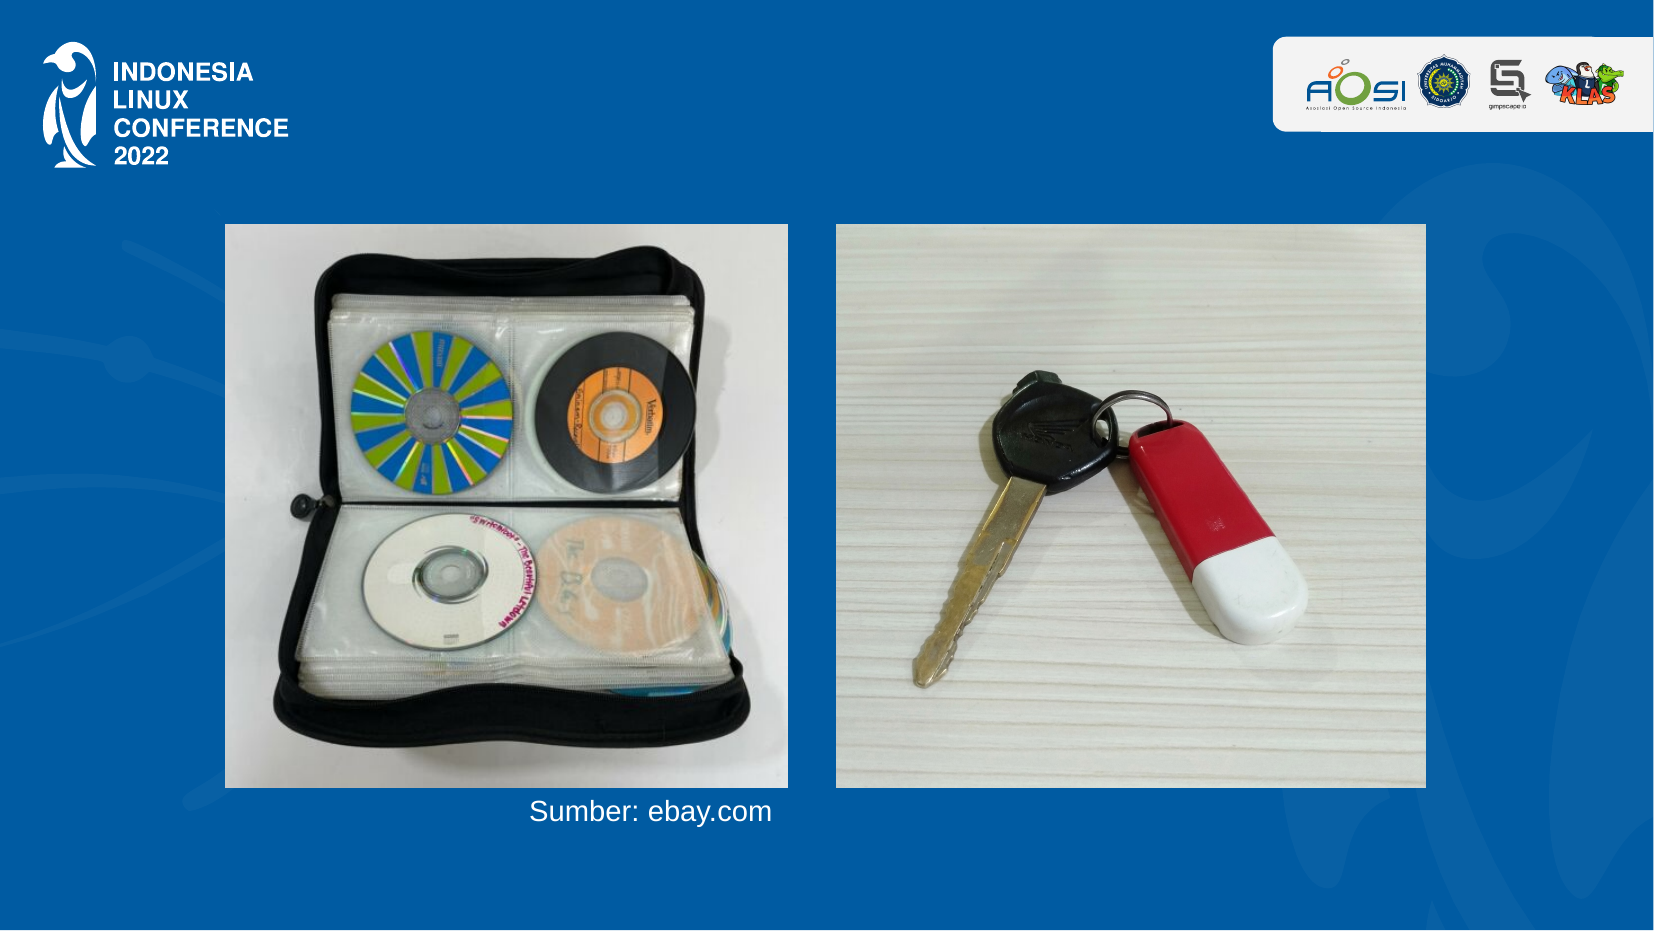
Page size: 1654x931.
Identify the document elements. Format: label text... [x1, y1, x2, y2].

picture [1545, 62, 1624, 105]
picture [1417, 54, 1471, 108]
text_box Sumber: ebay.com [514, 787, 788, 836]
picture [836, 224, 1426, 788]
picture [225, 224, 788, 788]
